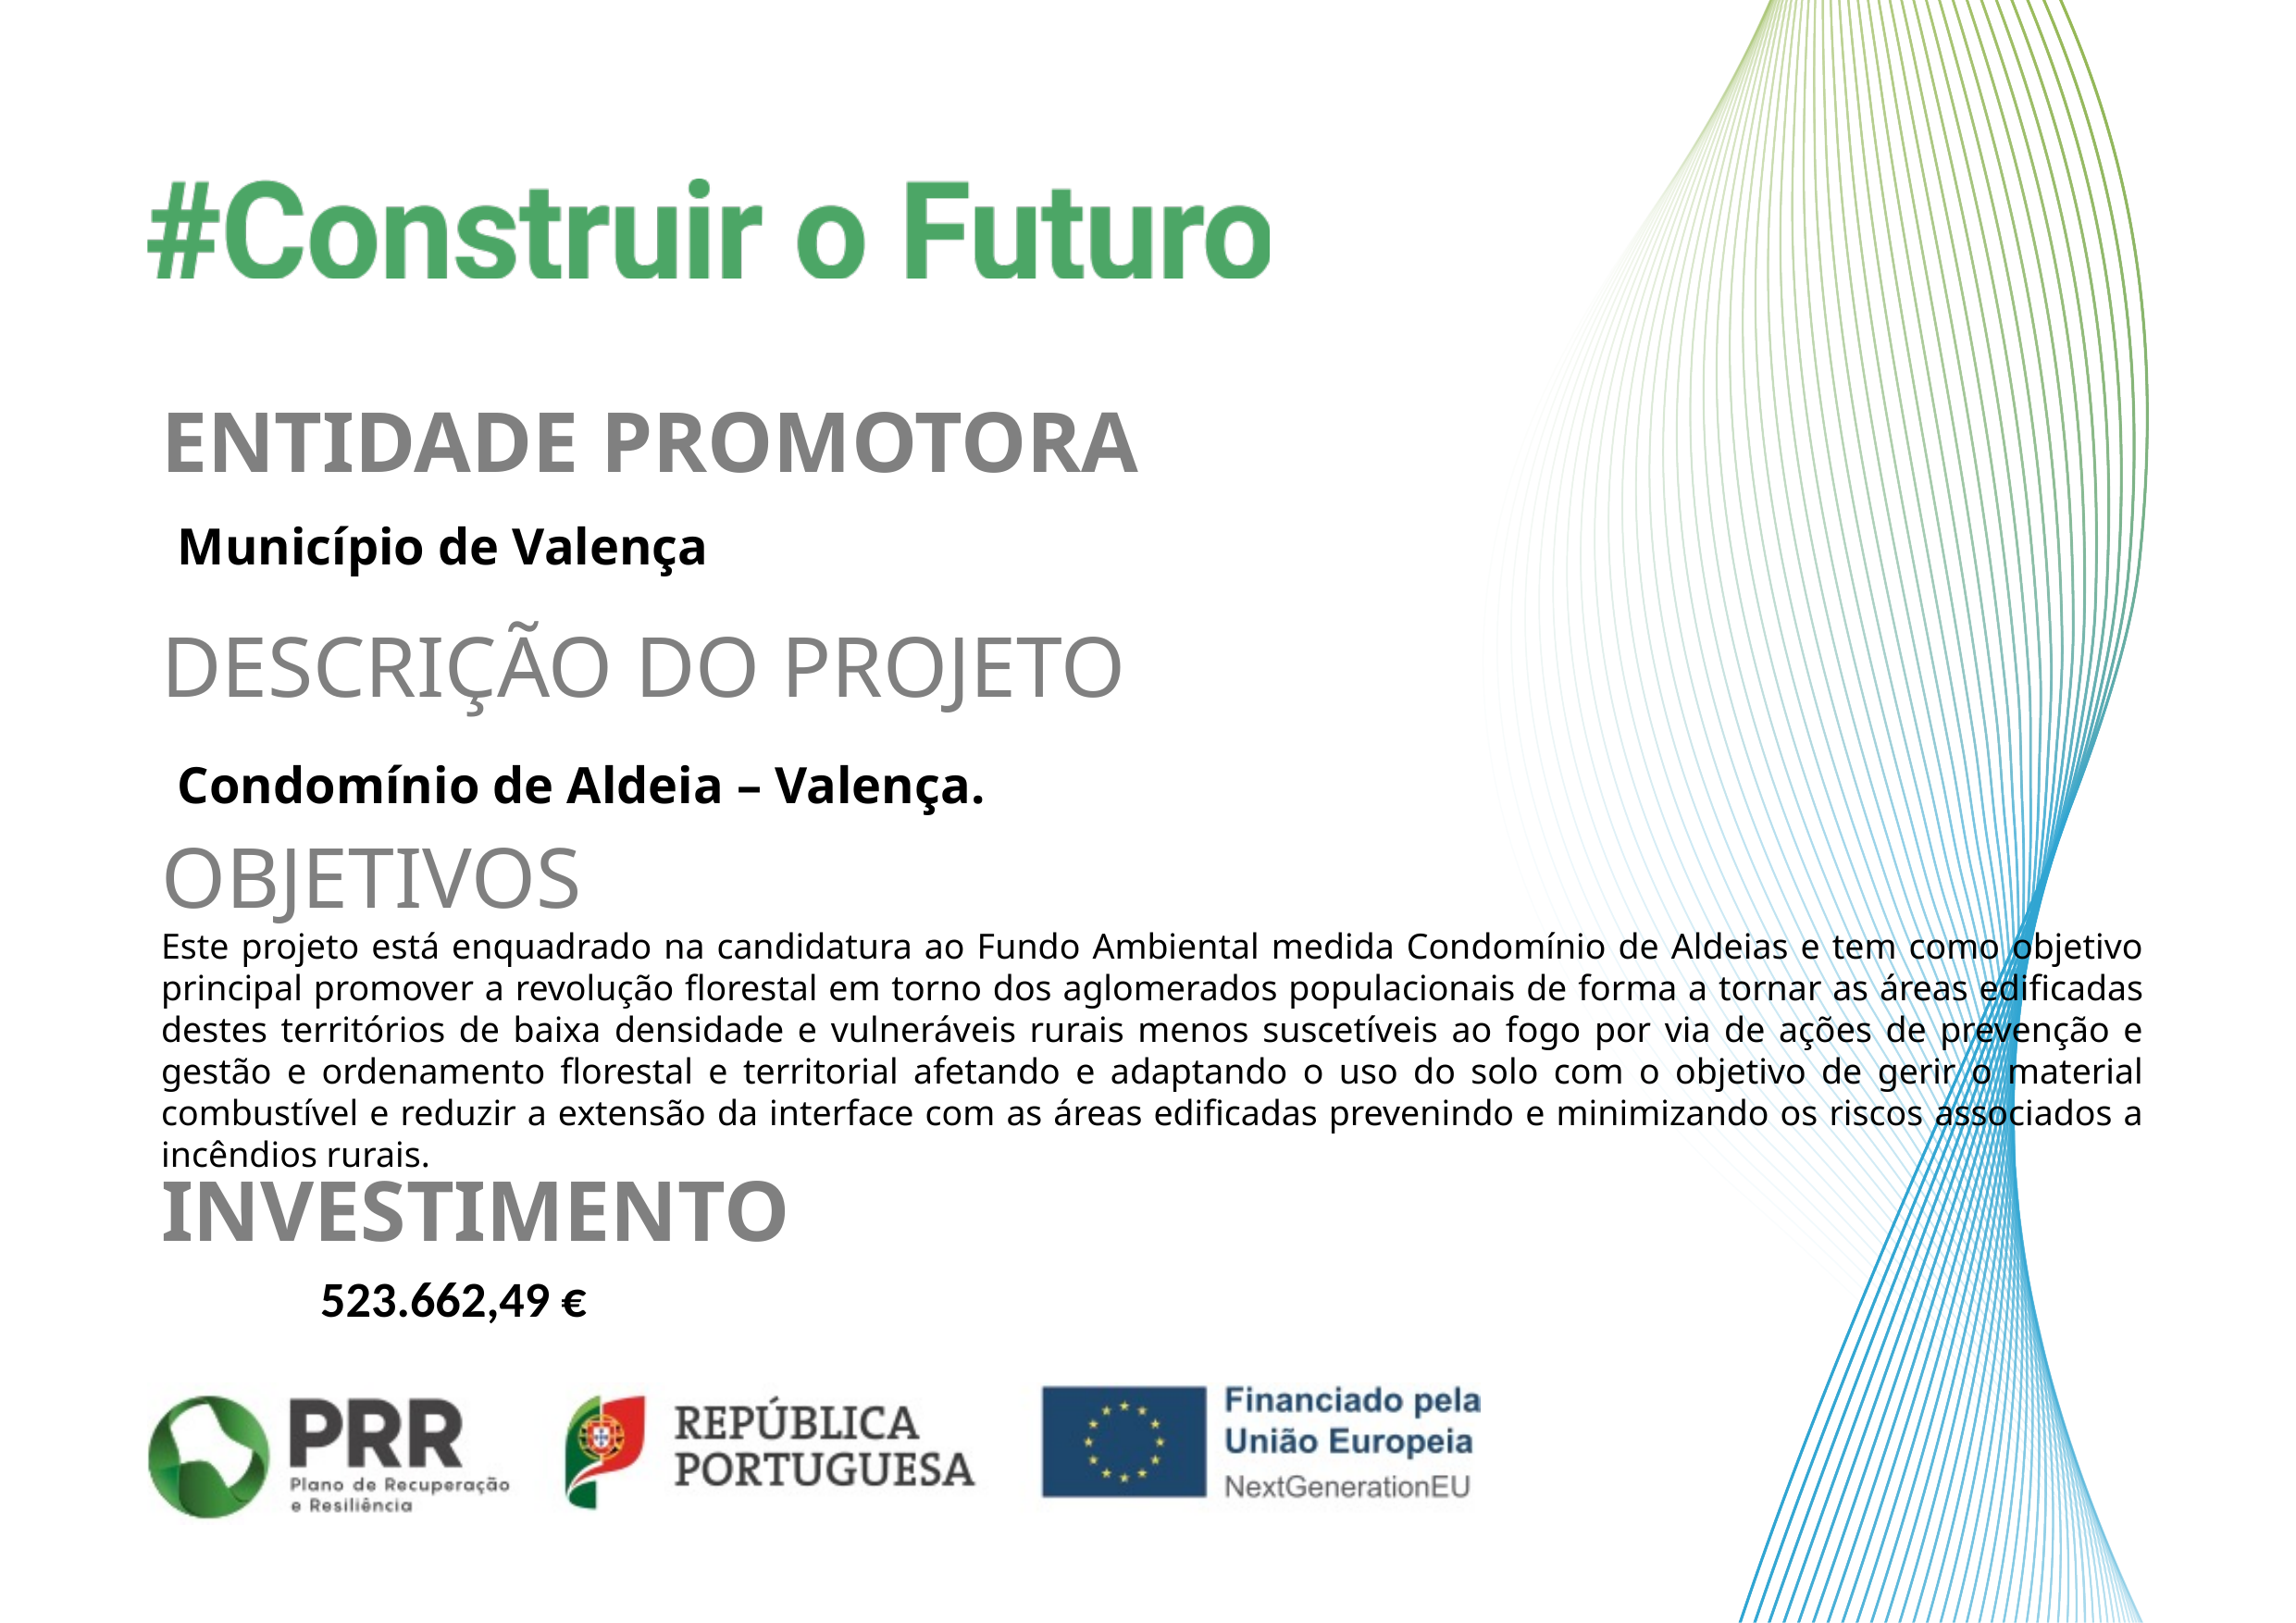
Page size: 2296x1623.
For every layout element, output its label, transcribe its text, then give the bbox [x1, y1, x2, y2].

text_box Condomínio de Aldeia – Valença. [164, 739, 1941, 846]
text_box DESCRIÇÃO DO PROJETO [147, 607, 1810, 721]
text_box INVESTIMENTO [147, 1151, 1810, 1266]
text_box Município de Valença [164, 504, 1448, 590]
text_box ENTIDADE PROMOTORA [147, 381, 1810, 496]
text_box 523.662,49 € [136, 1269, 1421, 1356]
text_box OBJETIVOS Este projeto está enquadrado na candidatura ao Fundo Ambiental medida Condomínio de Aldeias e tem como objetivo principal promover a revolução florestal em torno dos aglomerados populacionais de forma a tornar as áreas edificadas destes territórios de baixa densidade e vulneráveis rurais menos suscetíveis ao fogo por via de ações de prevenção e gestão e ordenamento florestal e territorial afetando e adaptando o uso do solo com o objetivo de gerir o material combustível e reduzir a extensão da interface com as áreas edificadas prevenindo e minimizando os riscos associados a incêndios rurais. [147, 818, 2159, 1182]
picture [0, 0, 2296, 1623]
